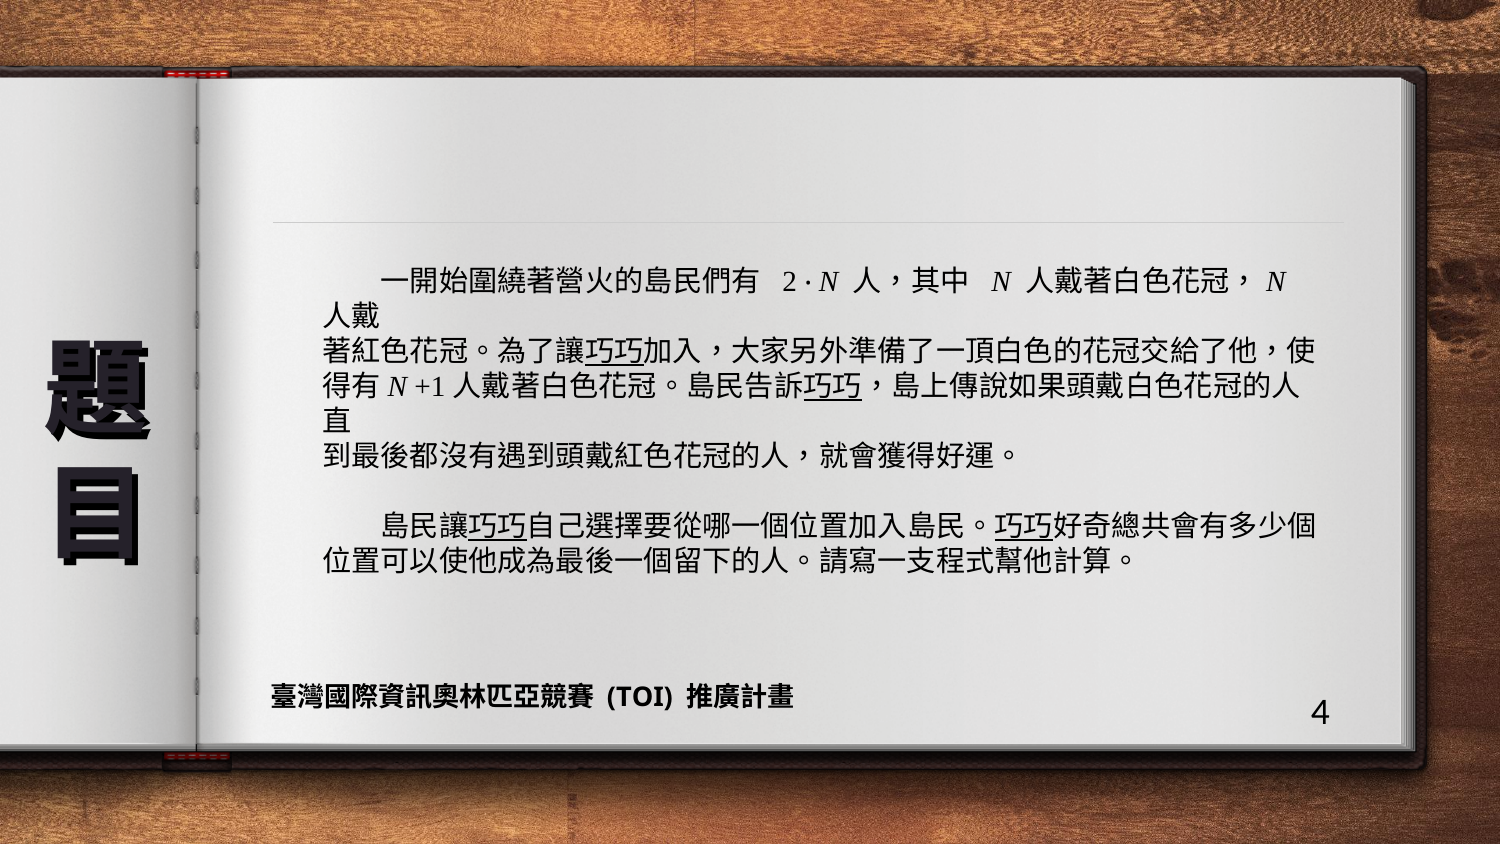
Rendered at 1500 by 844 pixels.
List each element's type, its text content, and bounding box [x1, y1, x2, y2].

text_box [1295, 672, 1386, 737]
title 題 目 [28, 306, 210, 552]
text_box 一開始圍繞著營火的島民們有 2 ‧ N 人，其中 N 人戴著白色花冠，N 人戴 著紅色花冠。為了讓巧巧加入，大家另外準備了一頂白色的花冠交給了他，使 得有N +1人戴著白色花冠。島民告訴巧巧，島上傳說如果頭戴白色花冠的人直 到最後都沒有遇到頭戴紅色花冠的人，就會獲得好運。 島民讓巧巧自己選擇要從哪一個位置加入島民。巧巧好奇總共會有多少個 位置可以使他成為最後一個留下的人。請寫一支程式幫他計算。 [307, 255, 1341, 585]
